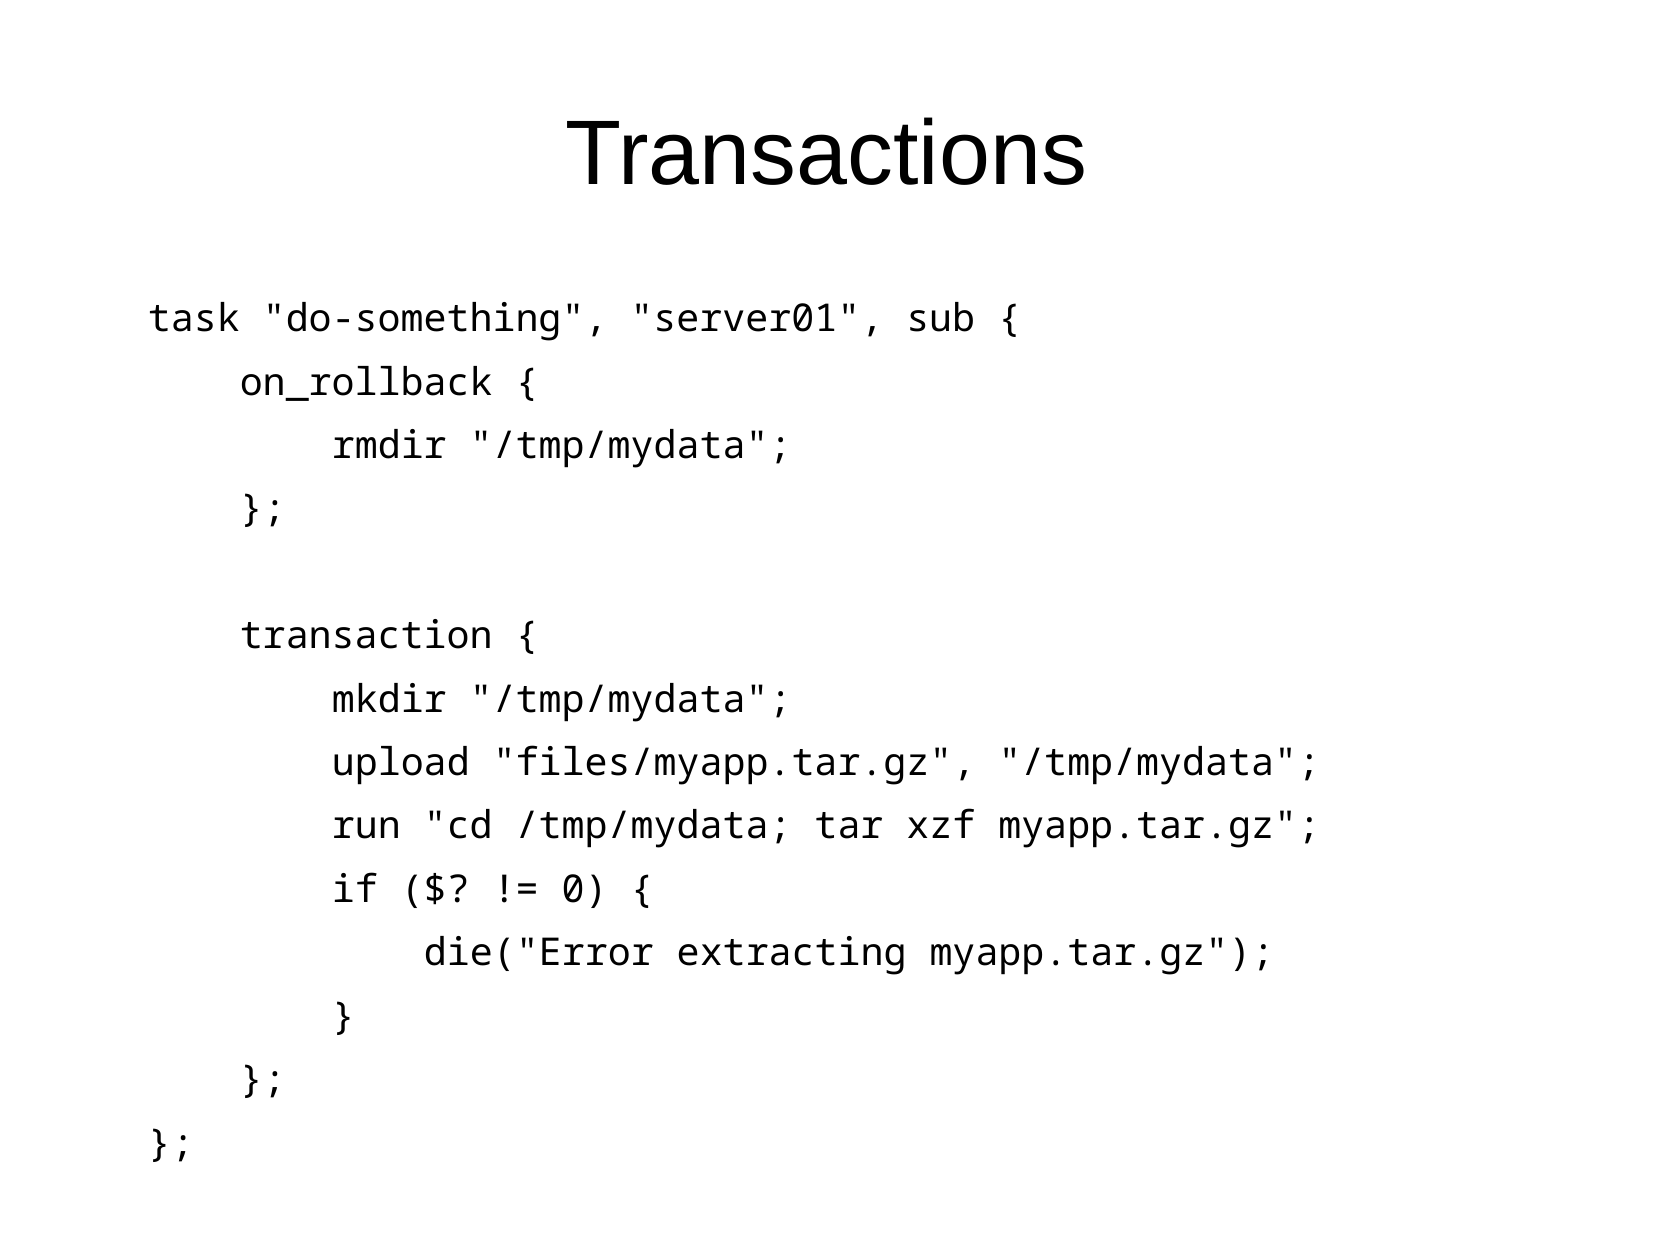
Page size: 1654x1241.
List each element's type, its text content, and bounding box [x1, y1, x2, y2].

list task "do-something", "server01", sub { on_rollback { rmdir "/tmp/mydata"; }; transaction { mkdir "/tmp/mydata"; upload "files/myapp.tar.gz", "/tmp/mydata"; run "cd /tmp/mydata; tar xzf myapp.tar.gz"; if ($? != 0) { die("Error extracting myapp.tar.gz"); } }; }; [82, 290, 1571, 1170]
title Transactions [82, 49, 1571, 257]
